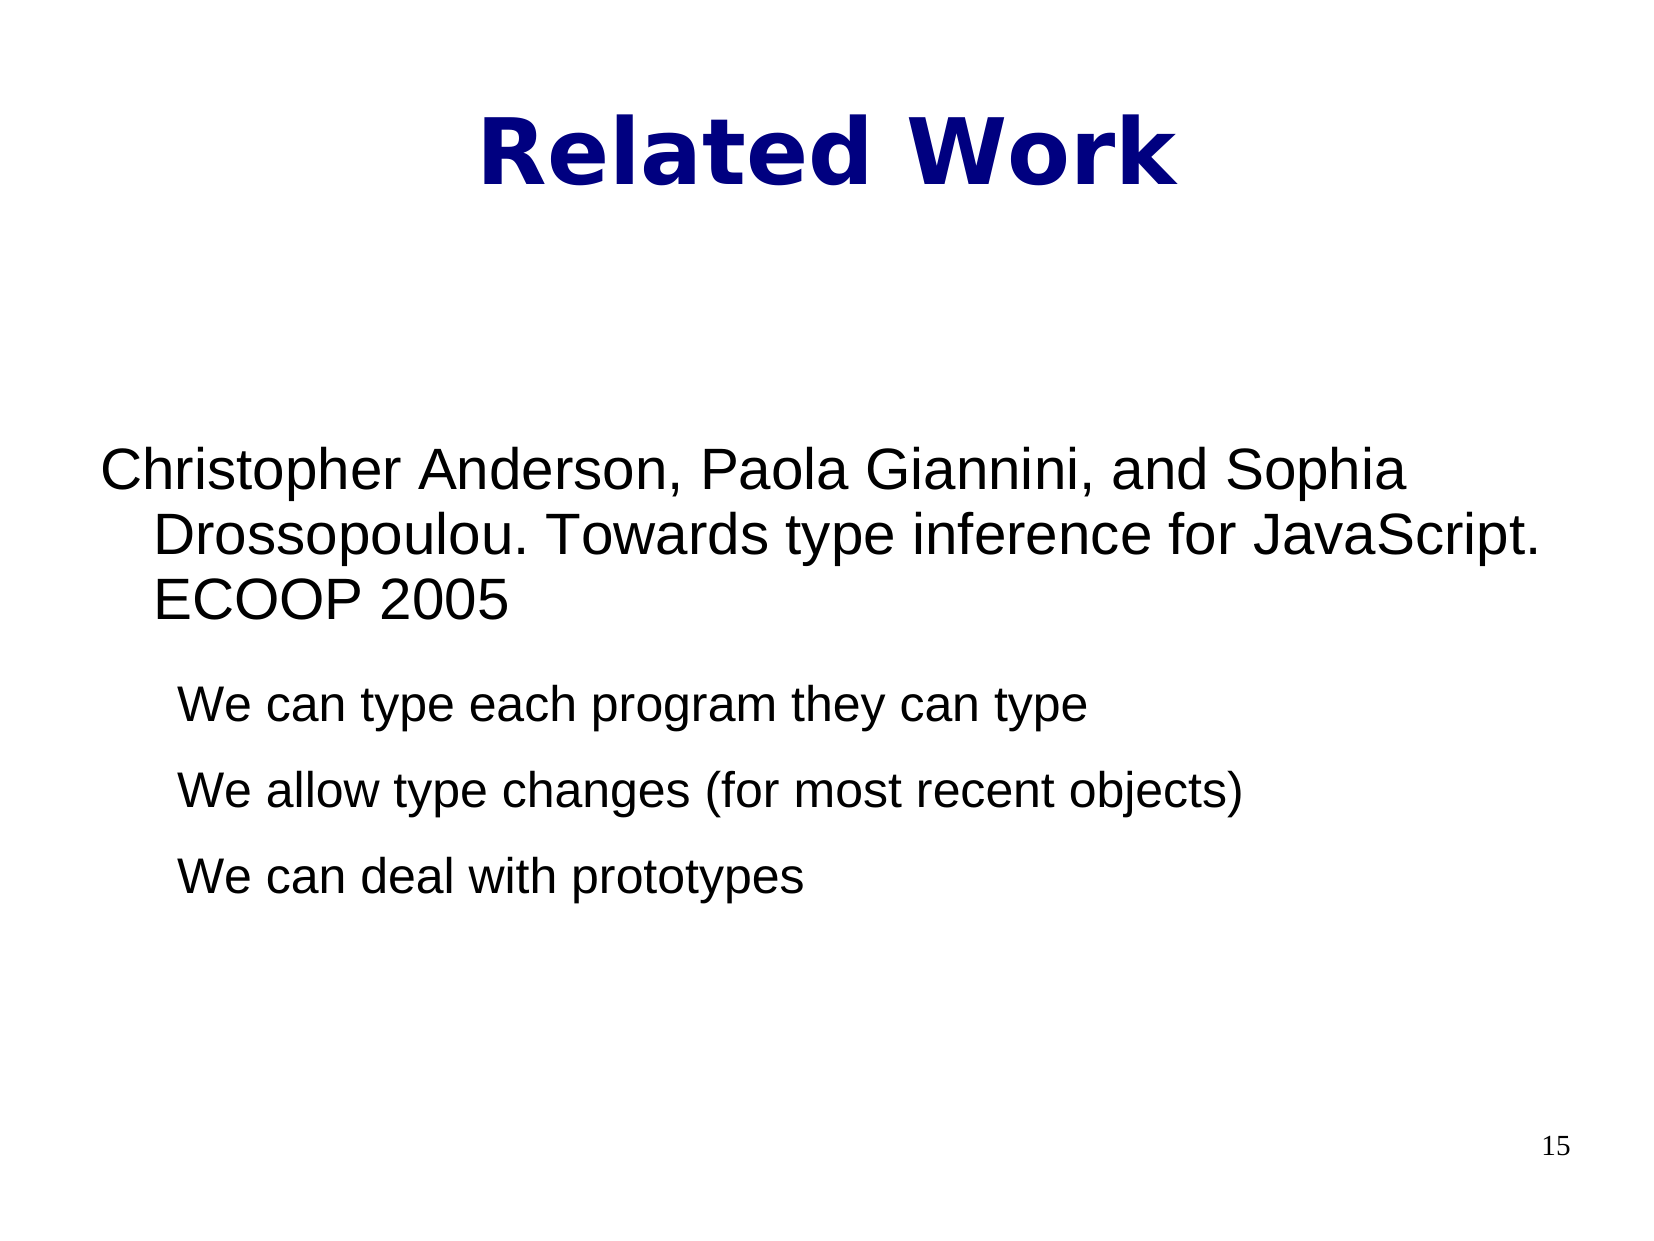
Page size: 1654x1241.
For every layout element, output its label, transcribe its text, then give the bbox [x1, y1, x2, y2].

title Related Work [82, 49, 1571, 257]
list Christopher Anderson, Paola Giannini, and Sophia Drossopoulou. Towards type inference for JavaScript. ECOOP 2005 We can type each program they can type We allow type changes (for most recent objects) We can deal with prototypes [82, 297, 1571, 1043]
